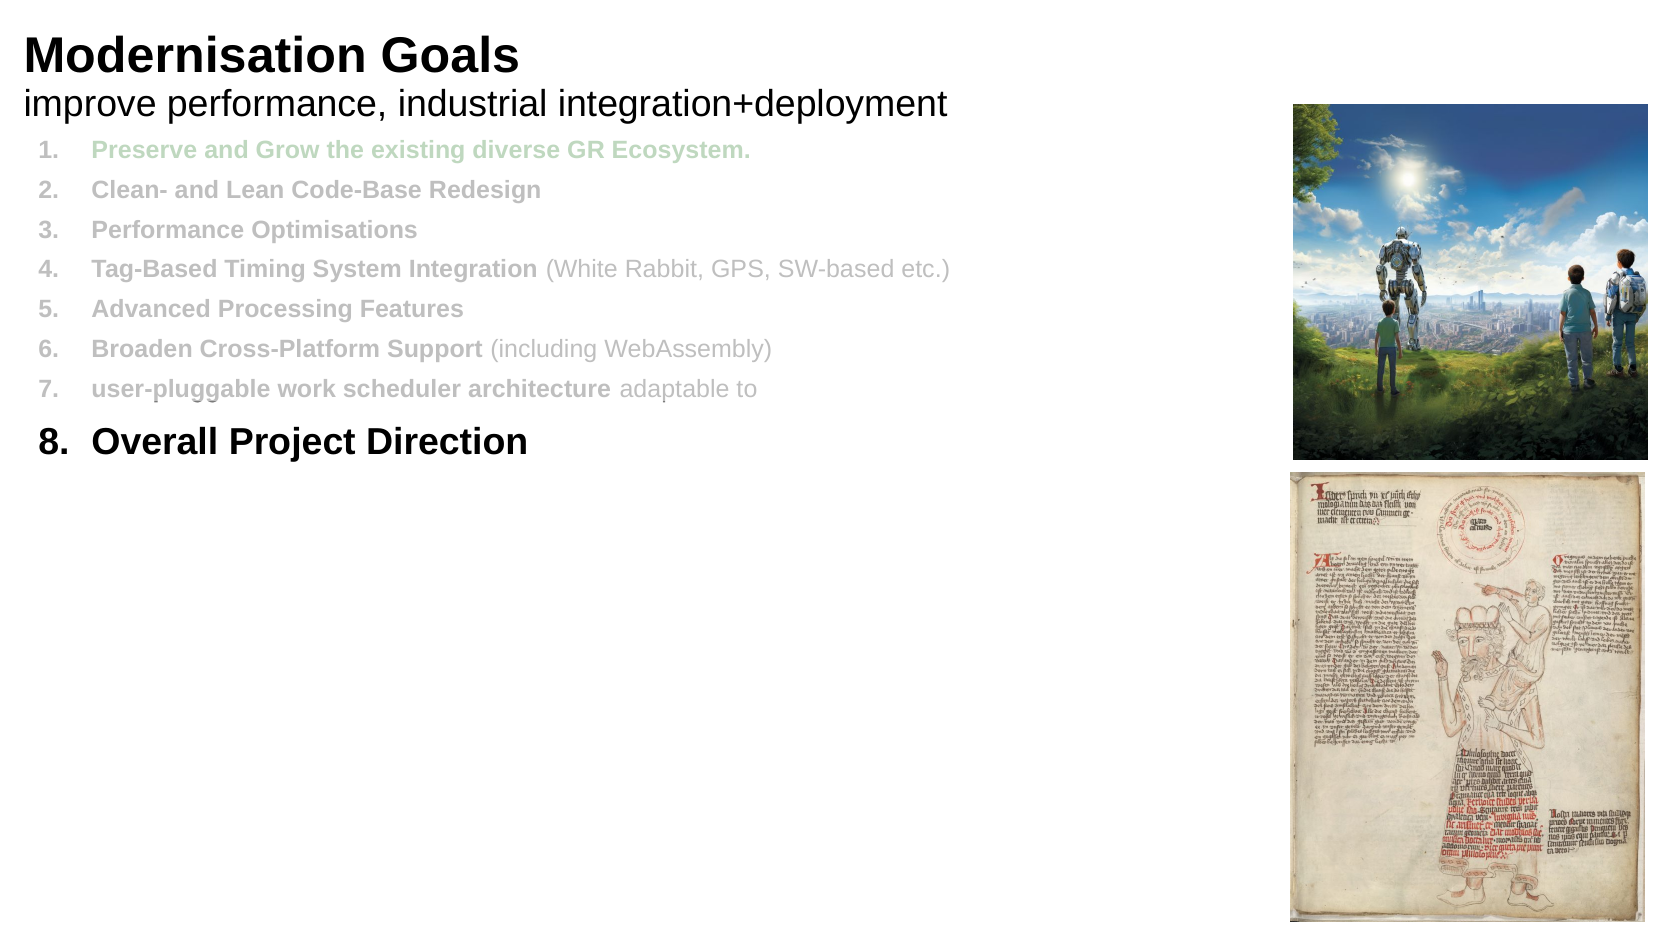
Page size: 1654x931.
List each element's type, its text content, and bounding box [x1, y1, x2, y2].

picture [1293, 104, 1648, 460]
title Modernisation Goals improve performance, industrial integration+deployment [23, 5, 1586, 146]
list Preserve and Grow the existing diverse GR Ecosystem. Clean- and Lean Code-Base Redesign Performance Optimisations Tag-Based Timing System Integration (White Rabbit, GPS, SW-based etc.) Advanced Processing Features Broaden Cross-Platform Support (including WebAssembly) user-pluggable work scheduler architecture adaptable to Overall Project Direction [20, 135, 1282, 907]
picture [1290, 472, 1645, 922]
text_box [23, 132, 1270, 402]
